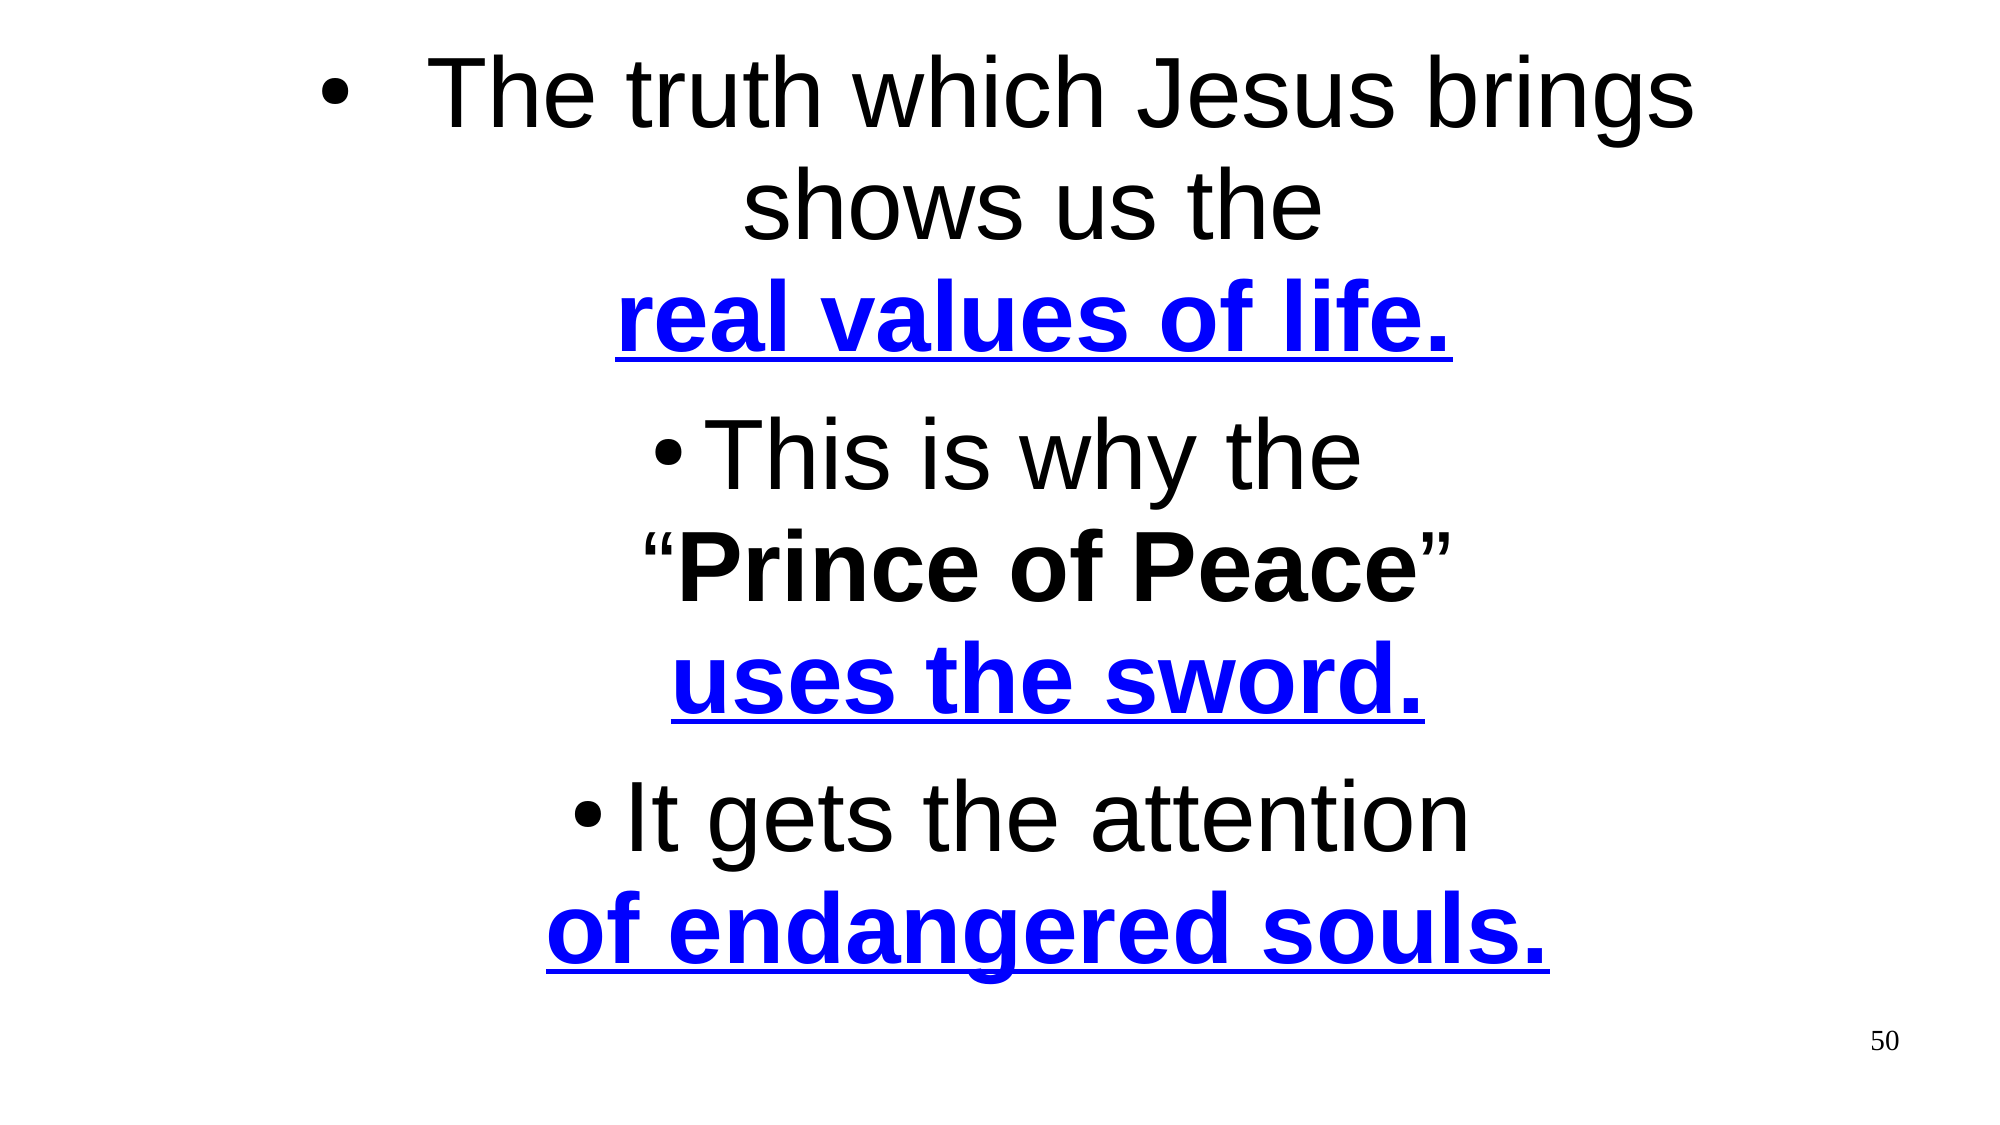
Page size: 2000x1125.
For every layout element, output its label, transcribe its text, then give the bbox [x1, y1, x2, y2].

list The truth which Jesus brings shows us the real values of life. This is why the “Prince of Peace” uses the sword. It gets the attention of endangered souls. [37, 37, 1988, 1088]
